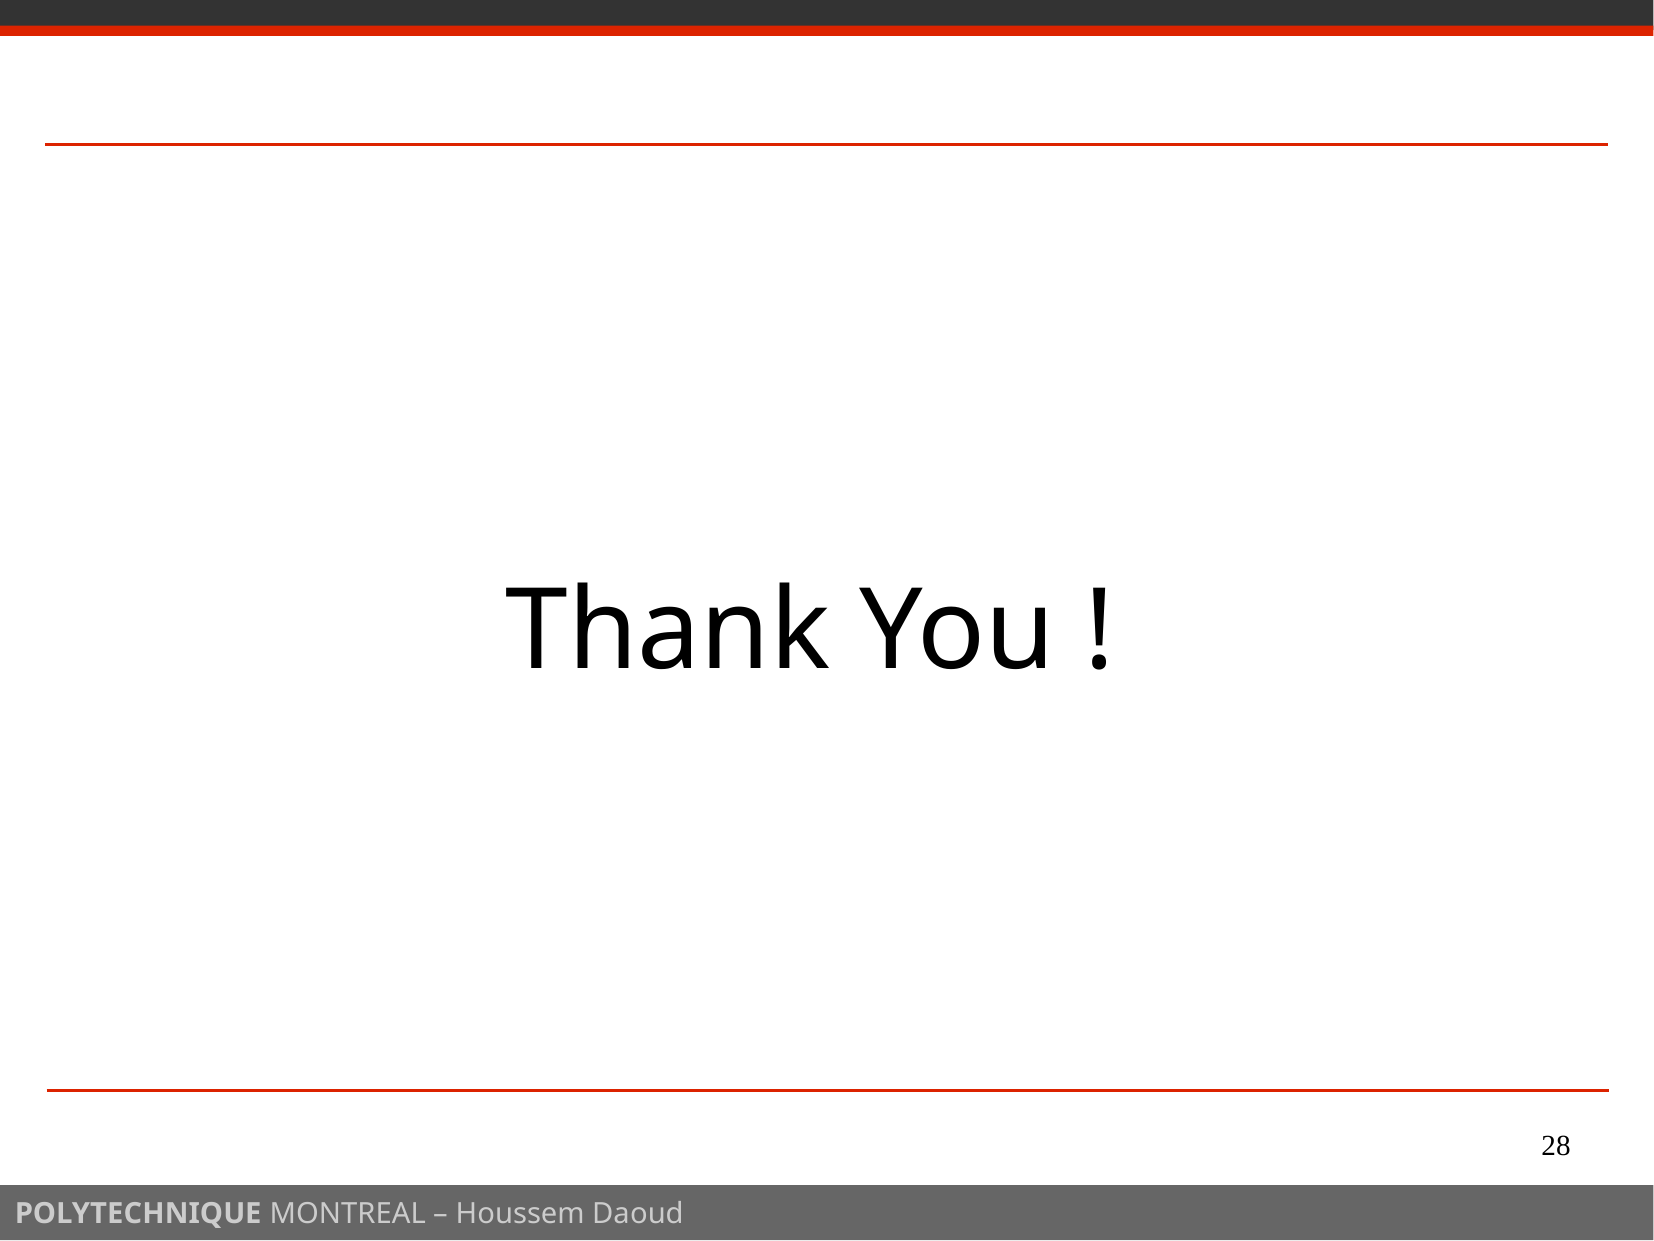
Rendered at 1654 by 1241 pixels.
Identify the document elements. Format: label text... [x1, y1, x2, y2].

text_box POLYTECHNIQUE MONTREAL – Houssem Daoud [0, 1185, 1654, 1241]
text_box [0, 0, 1654, 36]
text_box Thank You ! [491, 540, 1163, 701]
